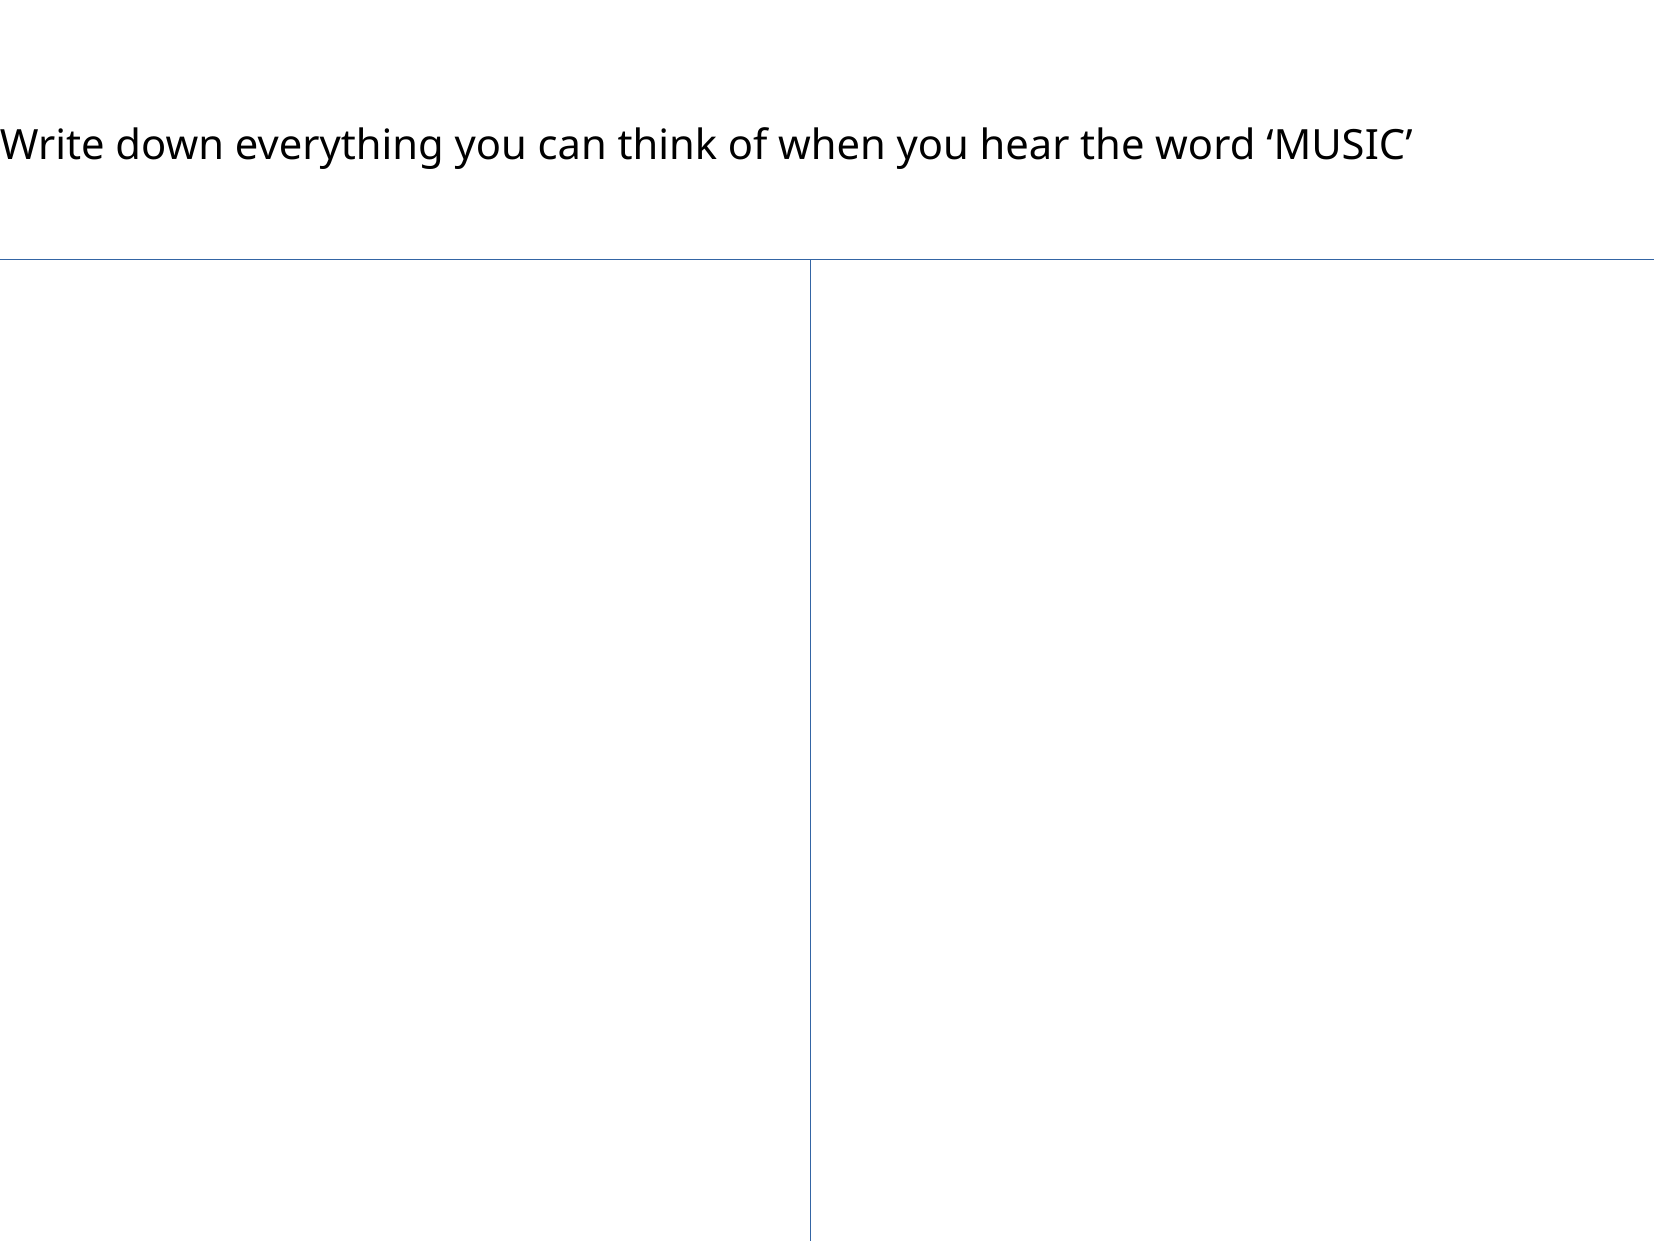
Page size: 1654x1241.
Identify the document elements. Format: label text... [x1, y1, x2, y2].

text_box Write down everything you can think of when you hear the word ‘MUSIC’ [0, 107, 1654, 226]
